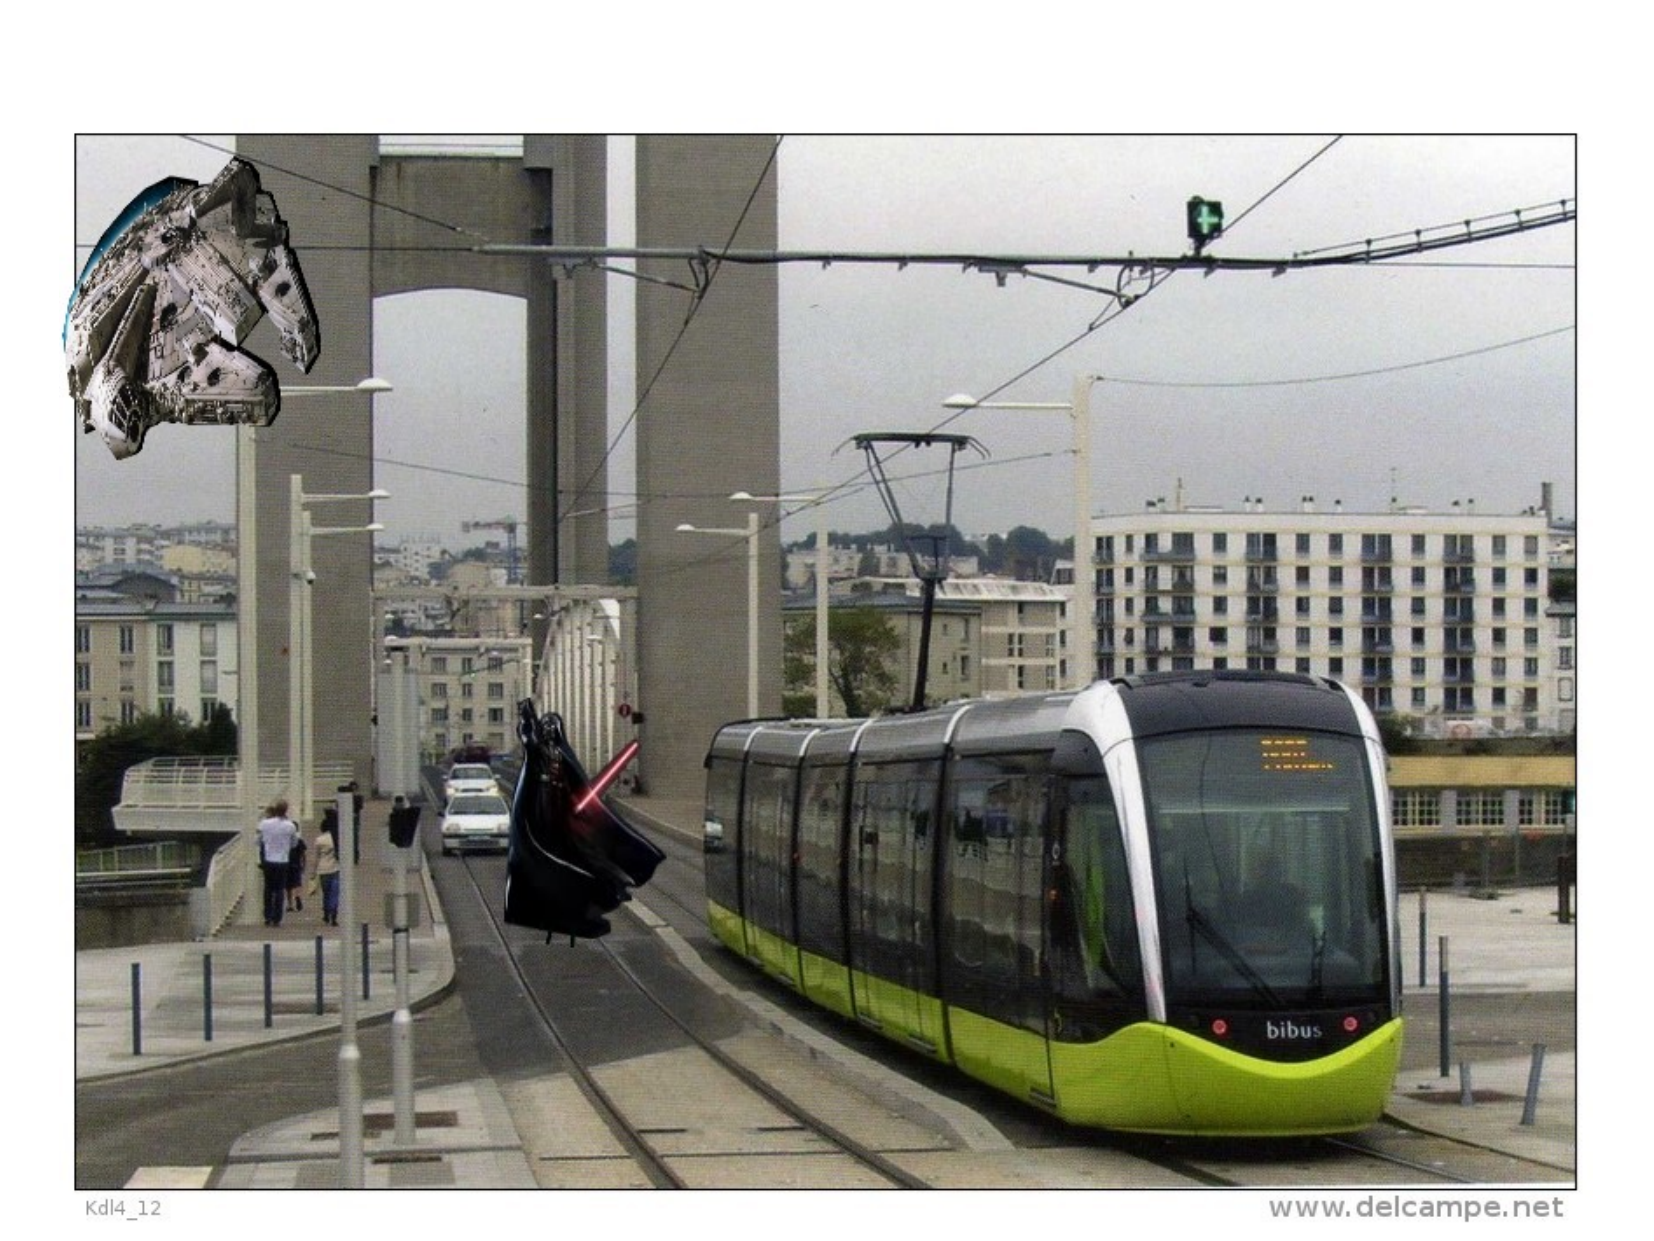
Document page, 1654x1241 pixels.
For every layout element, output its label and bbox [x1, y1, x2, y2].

picture [59, 118, 1593, 1224]
